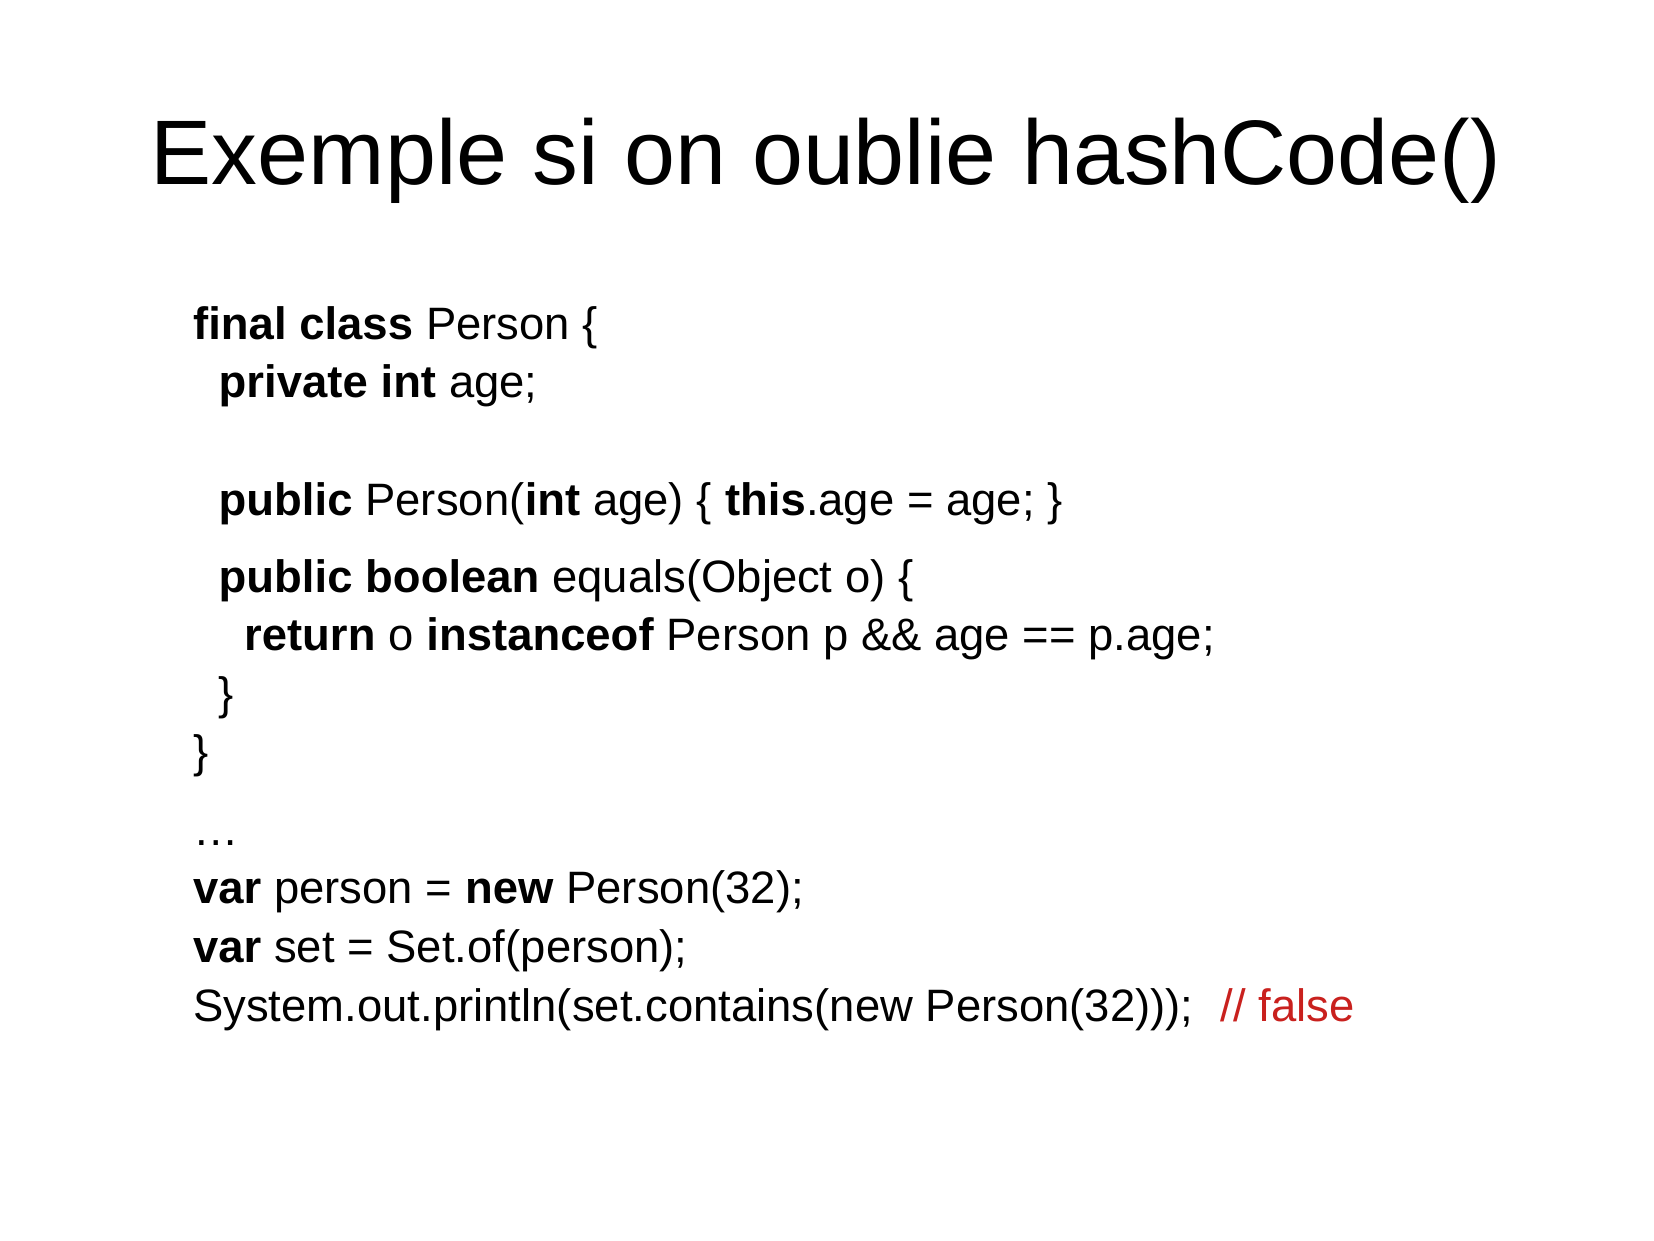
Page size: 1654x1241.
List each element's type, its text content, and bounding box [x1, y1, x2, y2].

list final class Person { private int age; public Person(int age) { this.age = age; } public boolean equals(Object o) { return o instanceof Person p && age == p.age; } } … var person = new Person(32); var set = Set.of(person); System.out.println(set.contains(new Person(32))); // false [82, 290, 1606, 1096]
title Exemple si on oublie hashCode() [82, 49, 1571, 257]
